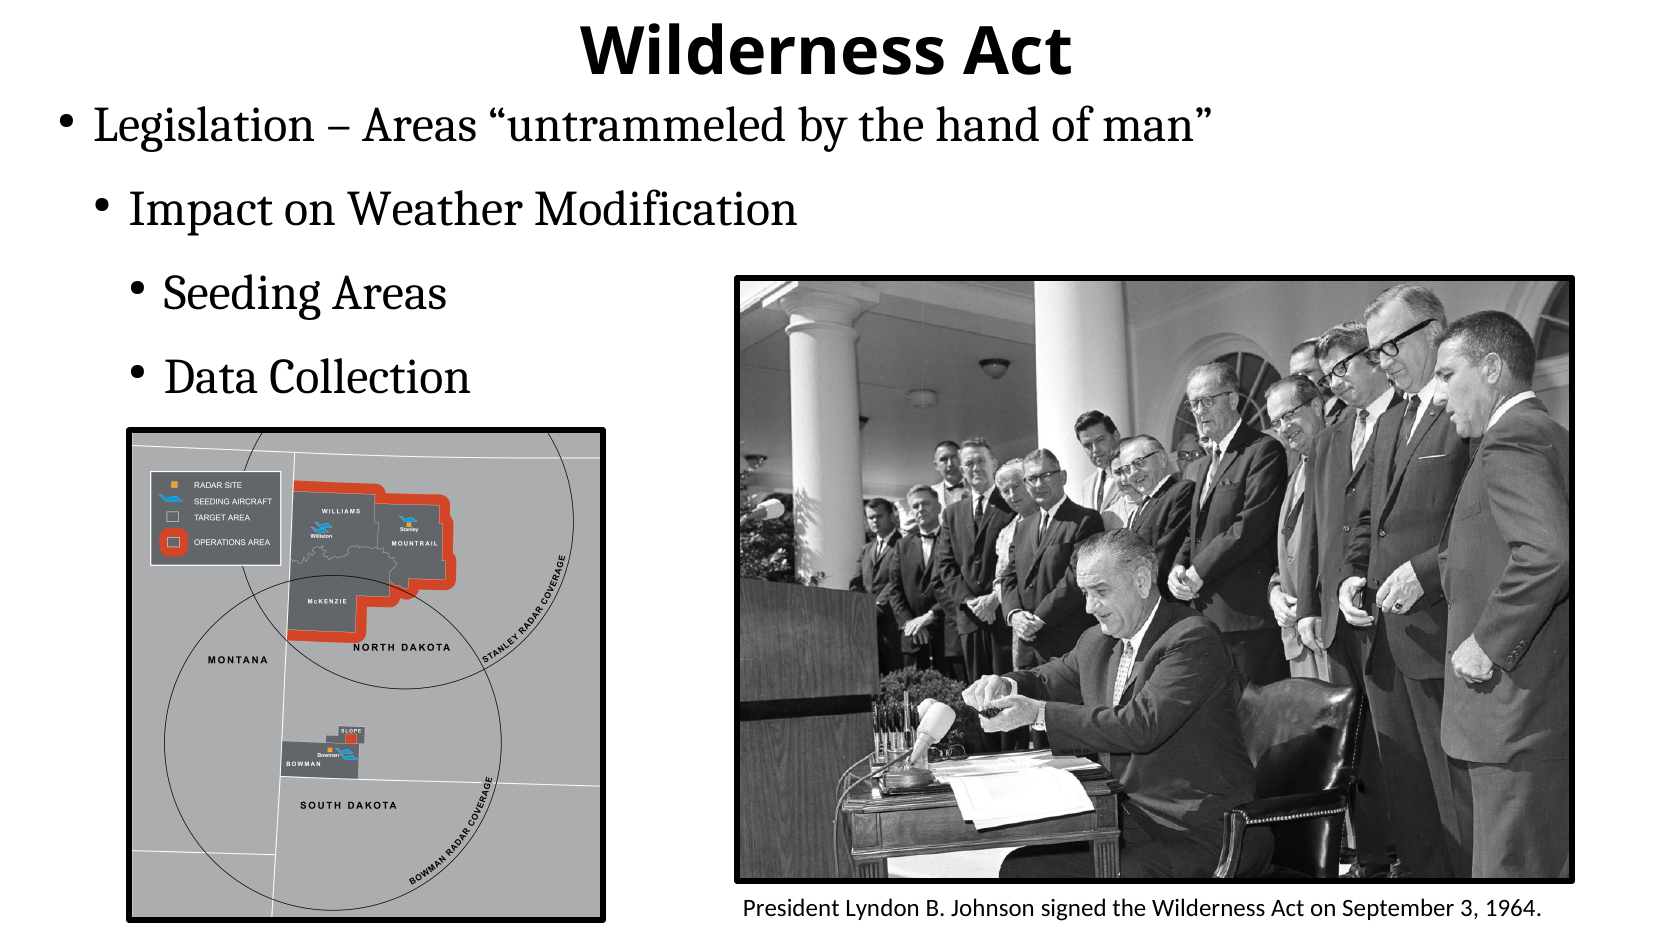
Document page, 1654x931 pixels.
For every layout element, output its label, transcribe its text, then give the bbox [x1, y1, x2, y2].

title Wilderness Act [0, 0, 1654, 106]
text_box Legislation – Areas “untrammeled by the hand of man” Impact on Weather Modification Seeding Areas Data Collection [42, 84, 1435, 537]
text_box President Lyndon B. Johnson signed the Wilderness Act on September 3, 1964. [728, 883, 1573, 929]
picture [740, 281, 1570, 878]
picture [132, 433, 601, 917]
